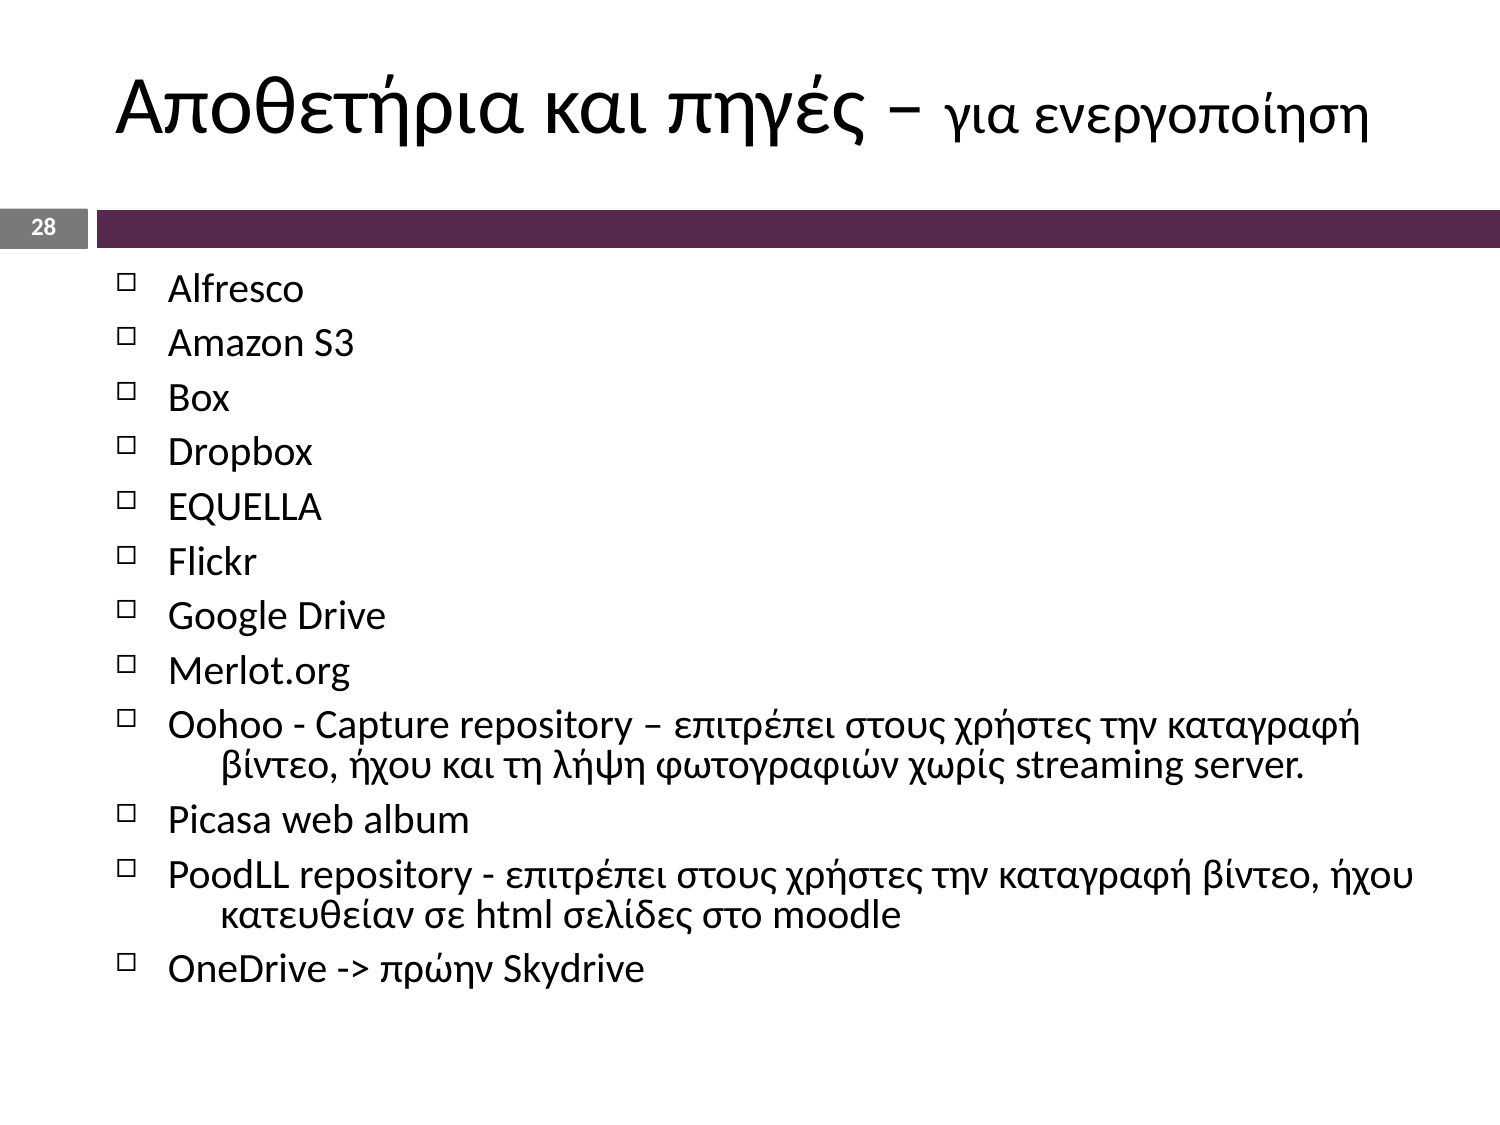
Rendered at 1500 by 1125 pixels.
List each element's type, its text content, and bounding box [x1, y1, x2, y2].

text_box 28 [0, 208, 88, 249]
list Alfresco Amazon S3 Box Dropbox EQUELLA Flickr Google Drive Merlot.org Oohoo - Capture repository – επιτρέπει στους χρήστες την καταγραφή βίντεο, ήχου και τη λήψη φωτογραφιών χωρίς streaming server. Picasa web album PoodLL repository - επιτρέπει στους χρήστες την καταγραφή βίντεο, ήχου κατευθείαν σε html σελίδες στο moodle OneDrive -> πρώην Skydrive [100, 262, 1438, 1000]
title Αποθετήρια και πηγές – για ενεργοποίηση [100, 19, 1438, 182]
